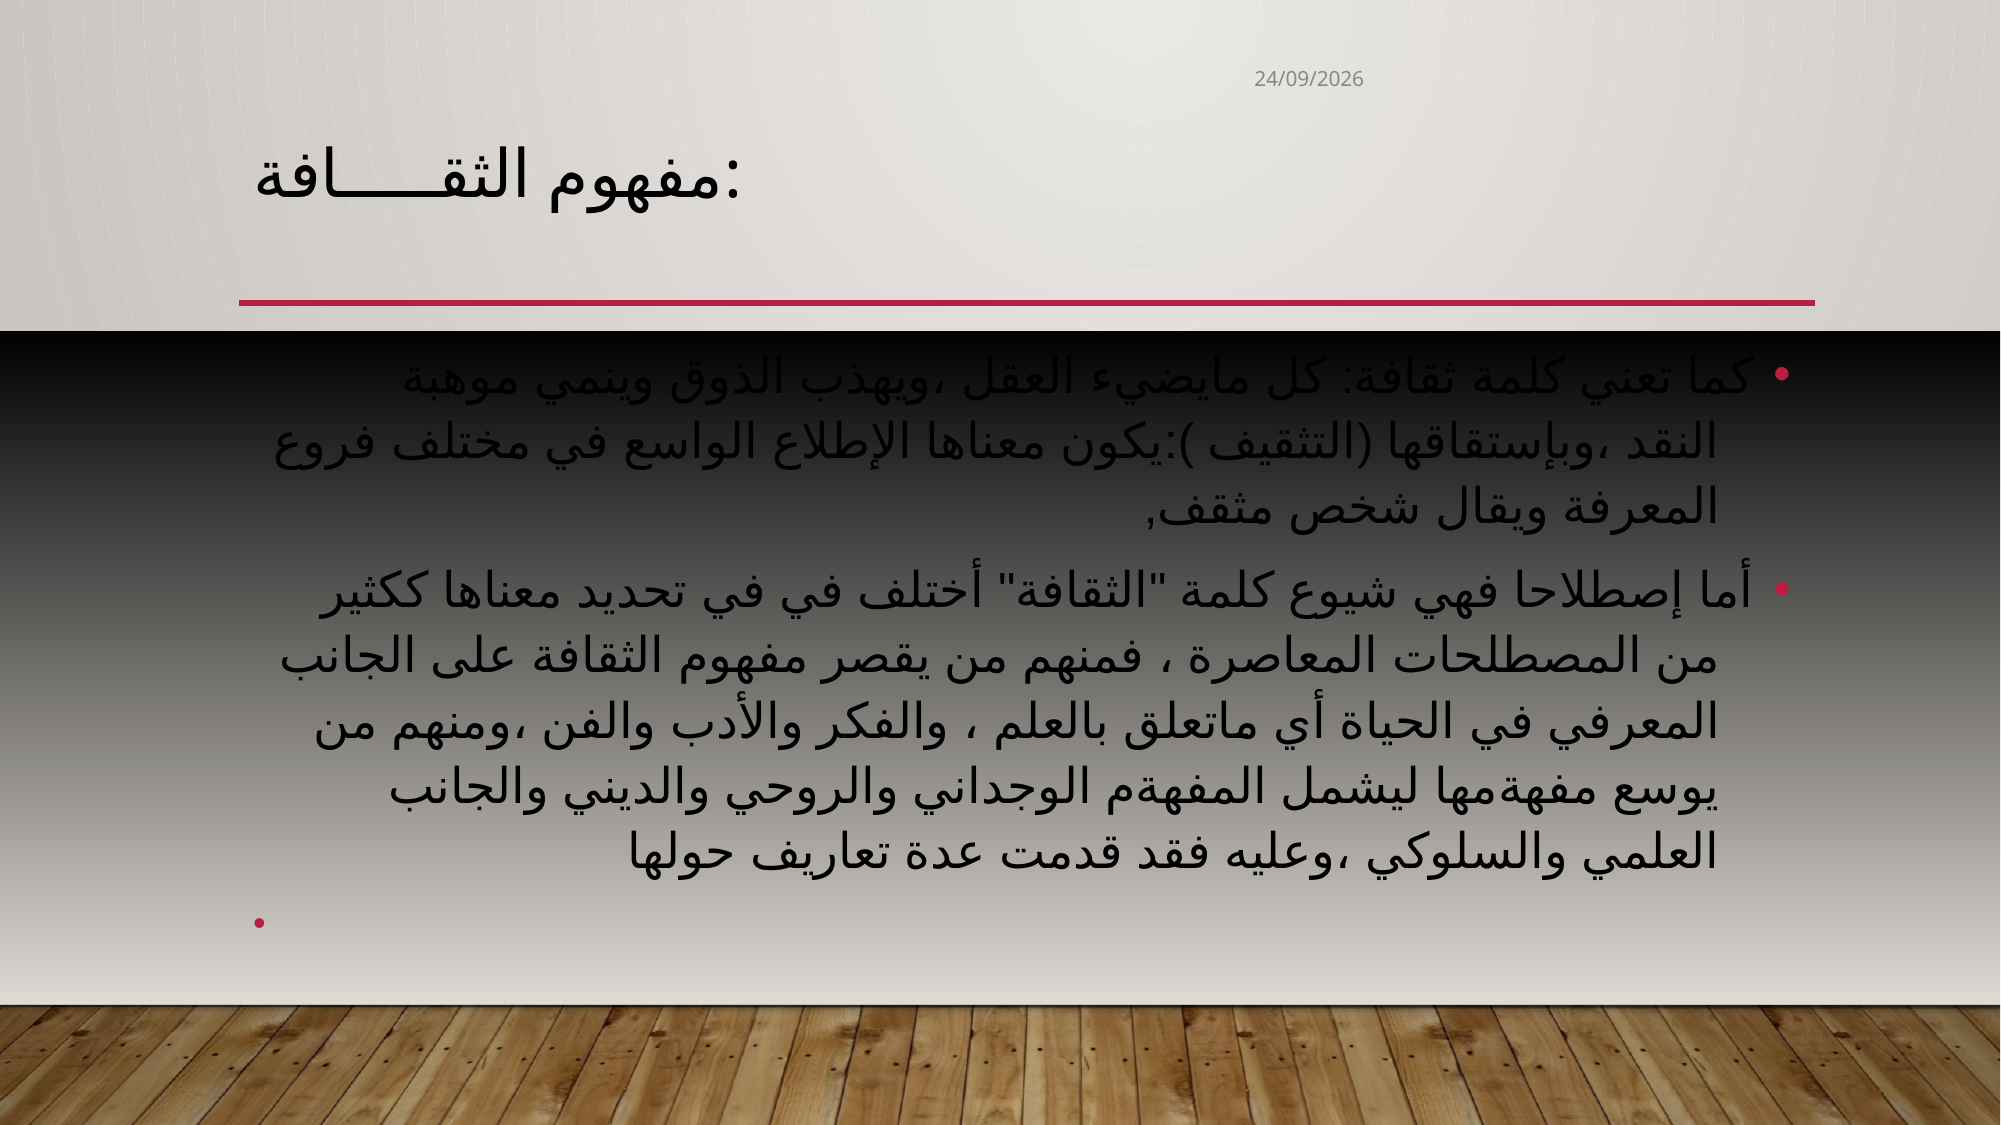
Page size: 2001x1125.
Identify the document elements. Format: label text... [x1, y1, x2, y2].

list كما تعني كلمة ثقافة: كل مايضيء العقل ،ويهذب الذوق وينمي موهبة النقد ،وبإستقاقها (التثقيف ):يكون معناها الإطلاع الواسع في مختلف فروع المعرفة ويقال شخص مثقف, أما إصطلاحا فهي شيوع كلمة "الثقافة" أختلف في في تحديد معناها ككثير من المصطلحات المعاصرة ، فمنهم من يقصر مفهوم الثقافة على الجانب المعرفي في الحياة أي ماتعلق بالعلم ، والفكر والأدب والفن ،ومنهم من يوسع مفهةمها ليشمل المفهةم الوجداني والروحي والديني والجانب العلمي والسلوكي ،وعليه فقد قدمت عدة تعاريف حولها [238, 330, 1814, 897]
text_box 19/02/2020 [1239, 54, 1814, 105]
title مفهوم الثقـــــافة: [238, 131, 1814, 305]
